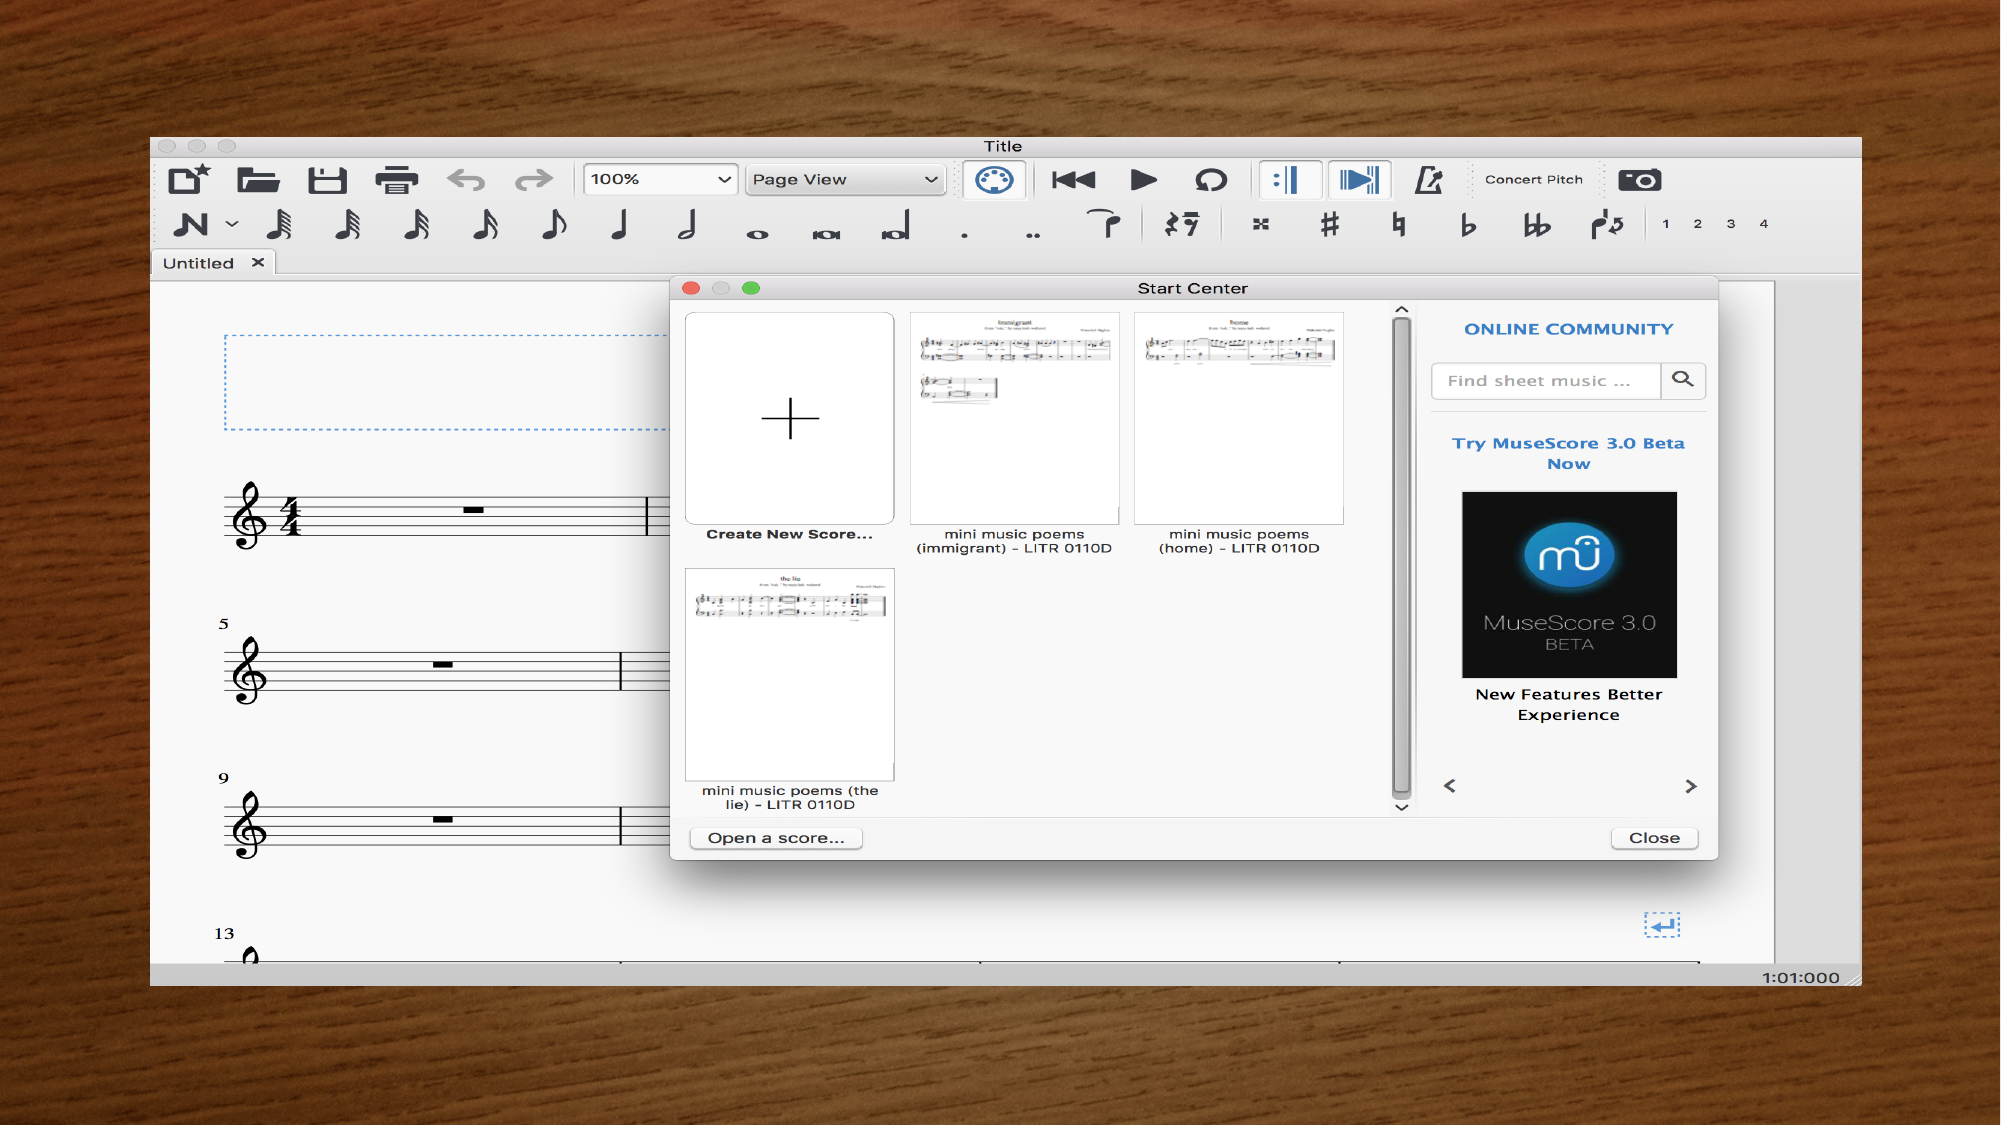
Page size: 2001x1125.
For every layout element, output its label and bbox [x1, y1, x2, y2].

picture [150, 137, 1862, 986]
